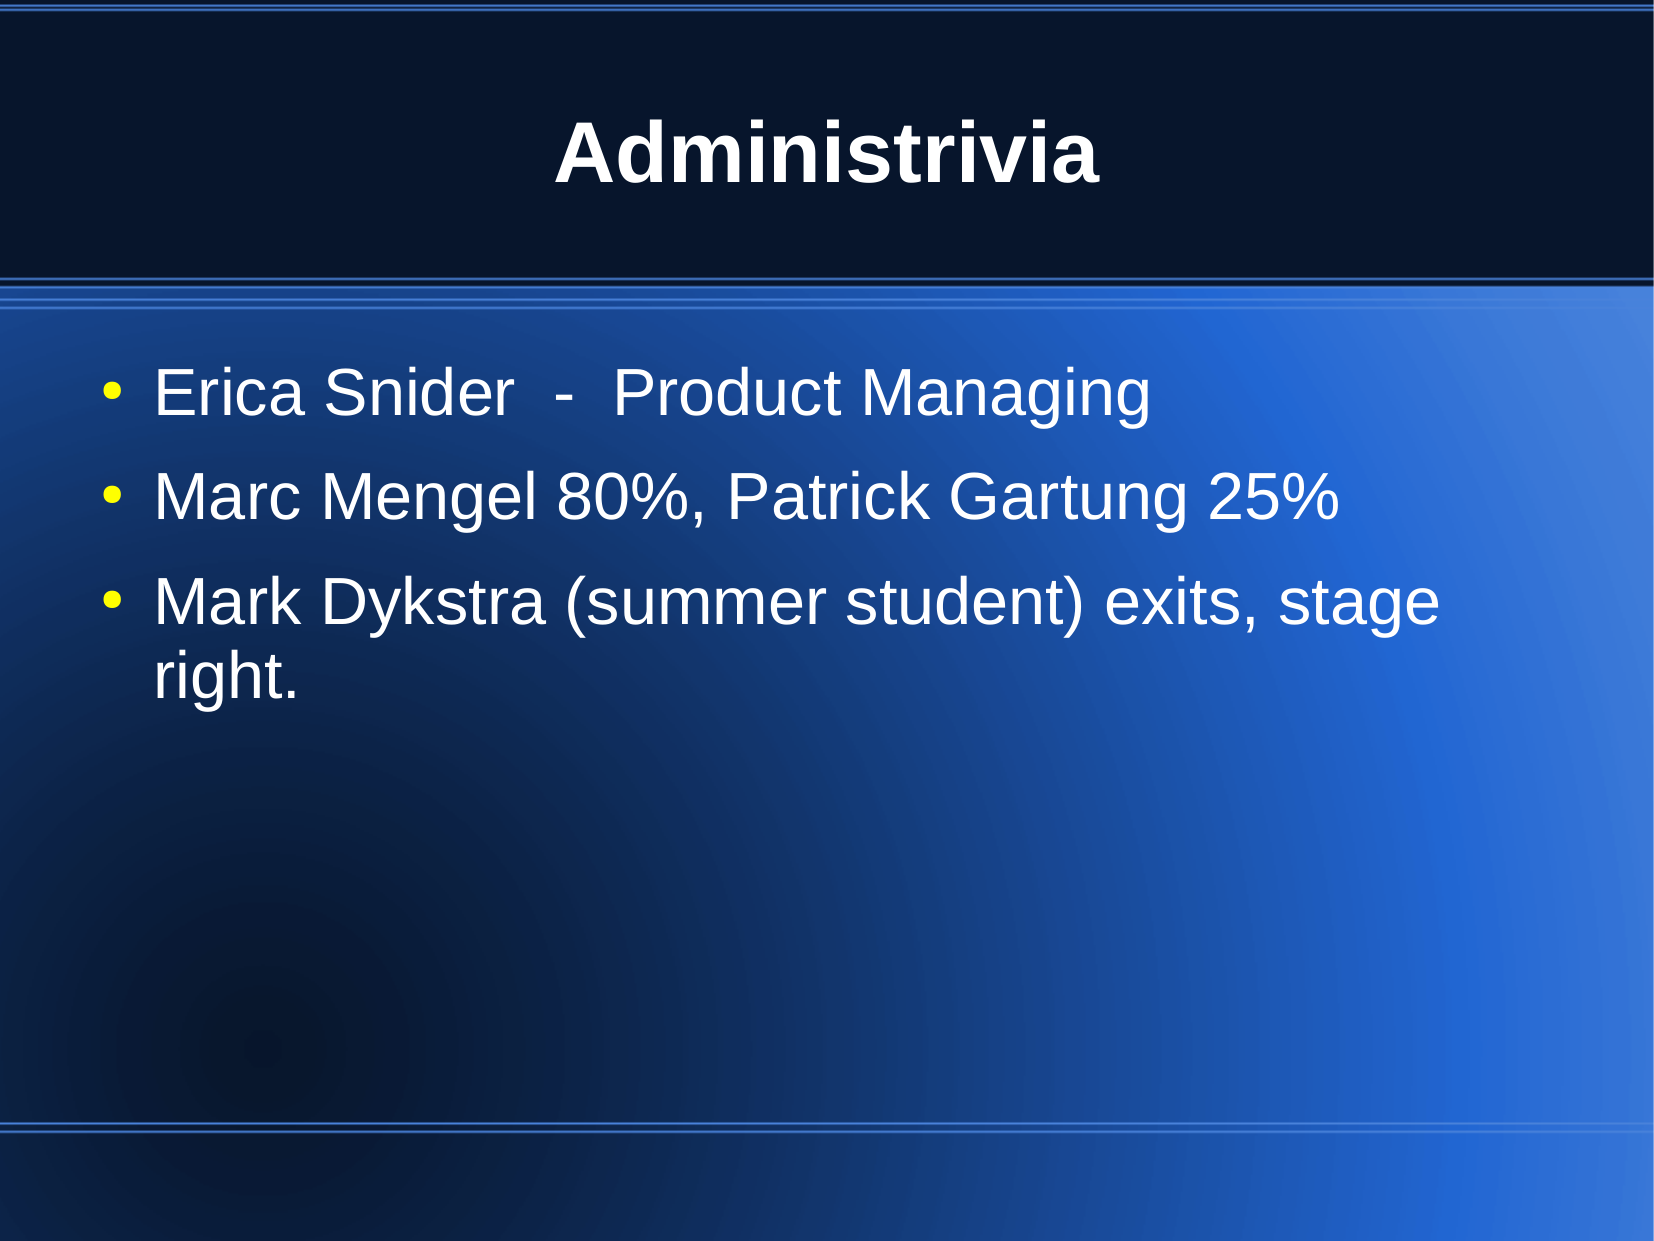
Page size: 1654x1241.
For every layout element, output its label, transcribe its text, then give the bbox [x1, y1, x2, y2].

list Erica Snider - Product Managing Marc Mengel 80%, Patrick Gartung 25% Mark Dykstra (summer student) exits, stage right. [82, 355, 1571, 1174]
picture [0, 0, 1654, 1241]
title Administrivia [82, 49, 1571, 257]
